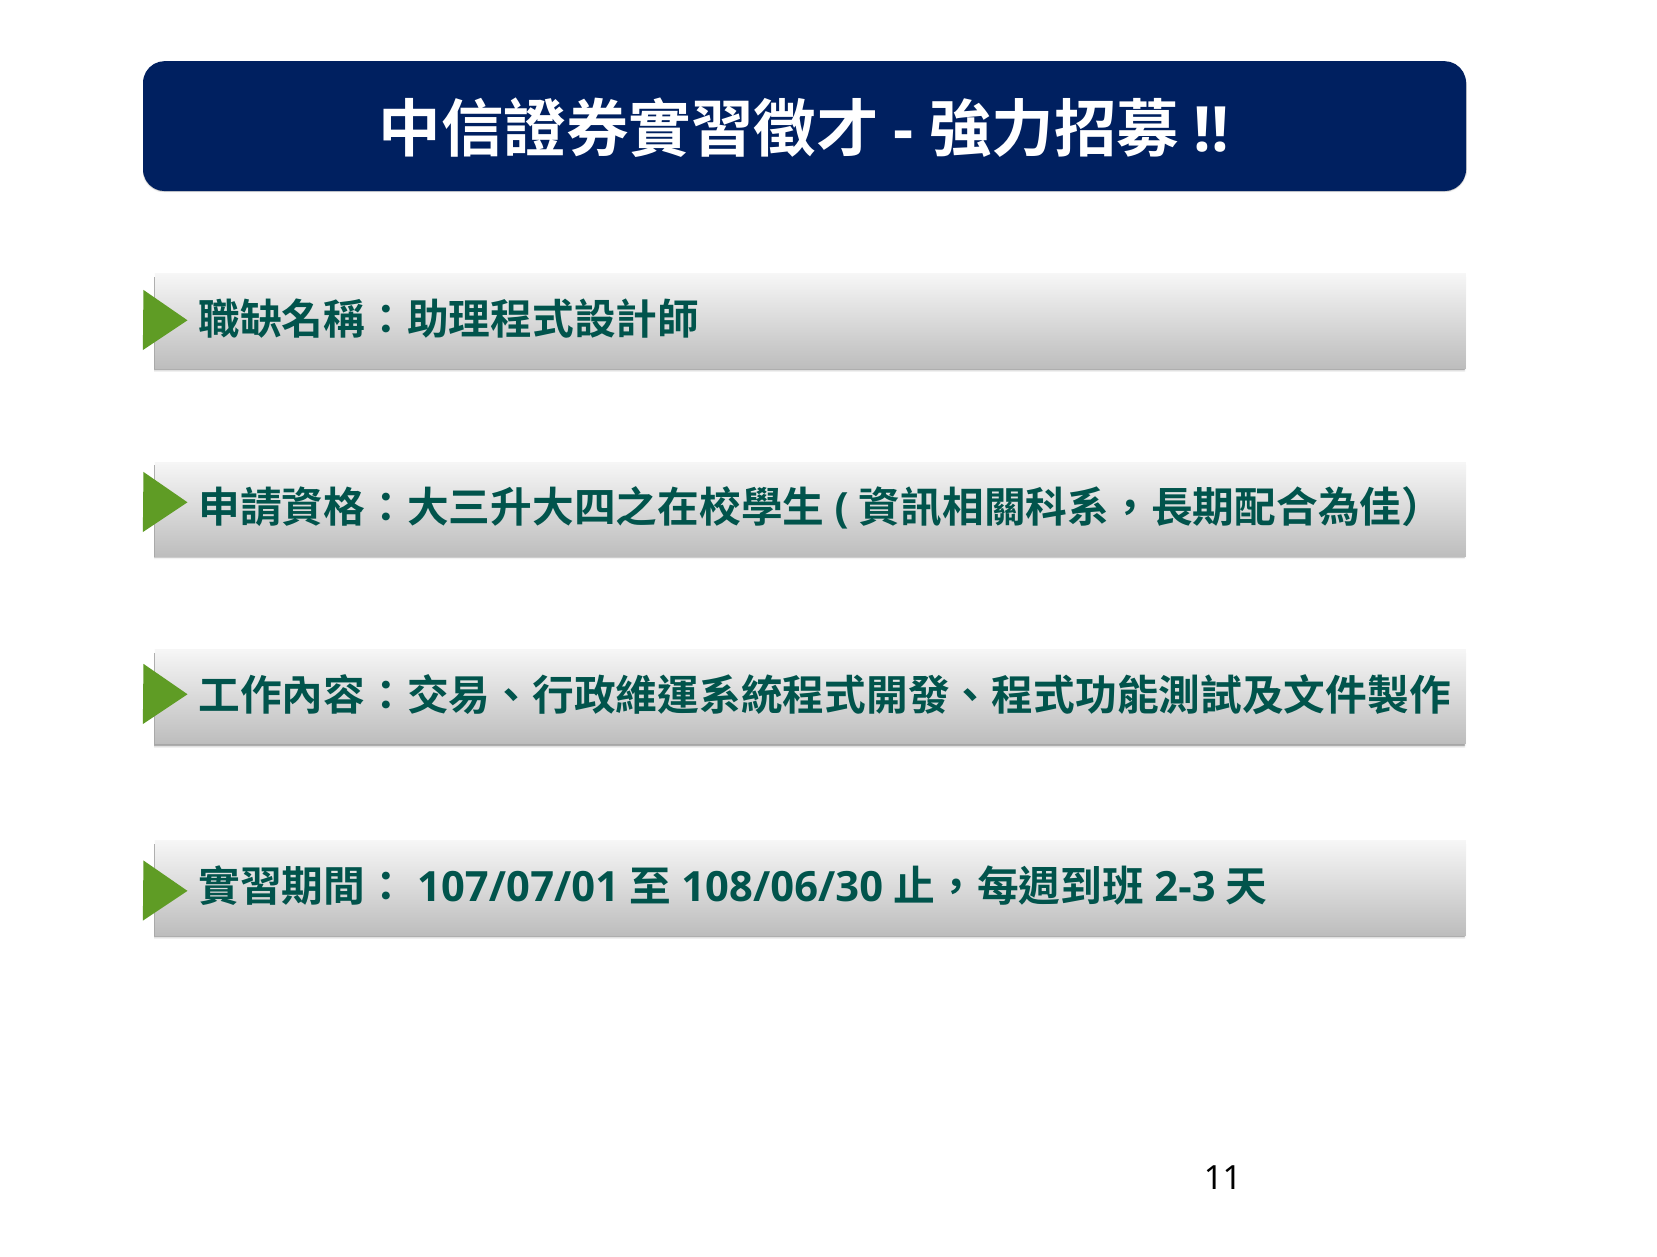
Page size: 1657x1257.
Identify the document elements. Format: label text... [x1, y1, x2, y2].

text_box 申請資格：大三升大四之在校學生(資訊相關科系，長期配合為佳） [154, 462, 1466, 557]
slide_number 11 [1187, 1147, 1533, 1232]
text_box 實習期間：107/07/01至108/06/30止，每週到班2-3天 [154, 840, 1466, 936]
text_box [142, 663, 188, 725]
text_box 中信證券實習徵才-強力招募!! [143, 61, 1467, 192]
text_box 工作內容：交易、行政維運系統程式開發、程式功能測試及文件製作 [154, 649, 1466, 744]
text_box [142, 289, 188, 351]
text_box [142, 471, 188, 533]
text_box 職缺名稱：助理程式設計師 [154, 273, 1466, 369]
text_box [142, 860, 188, 921]
